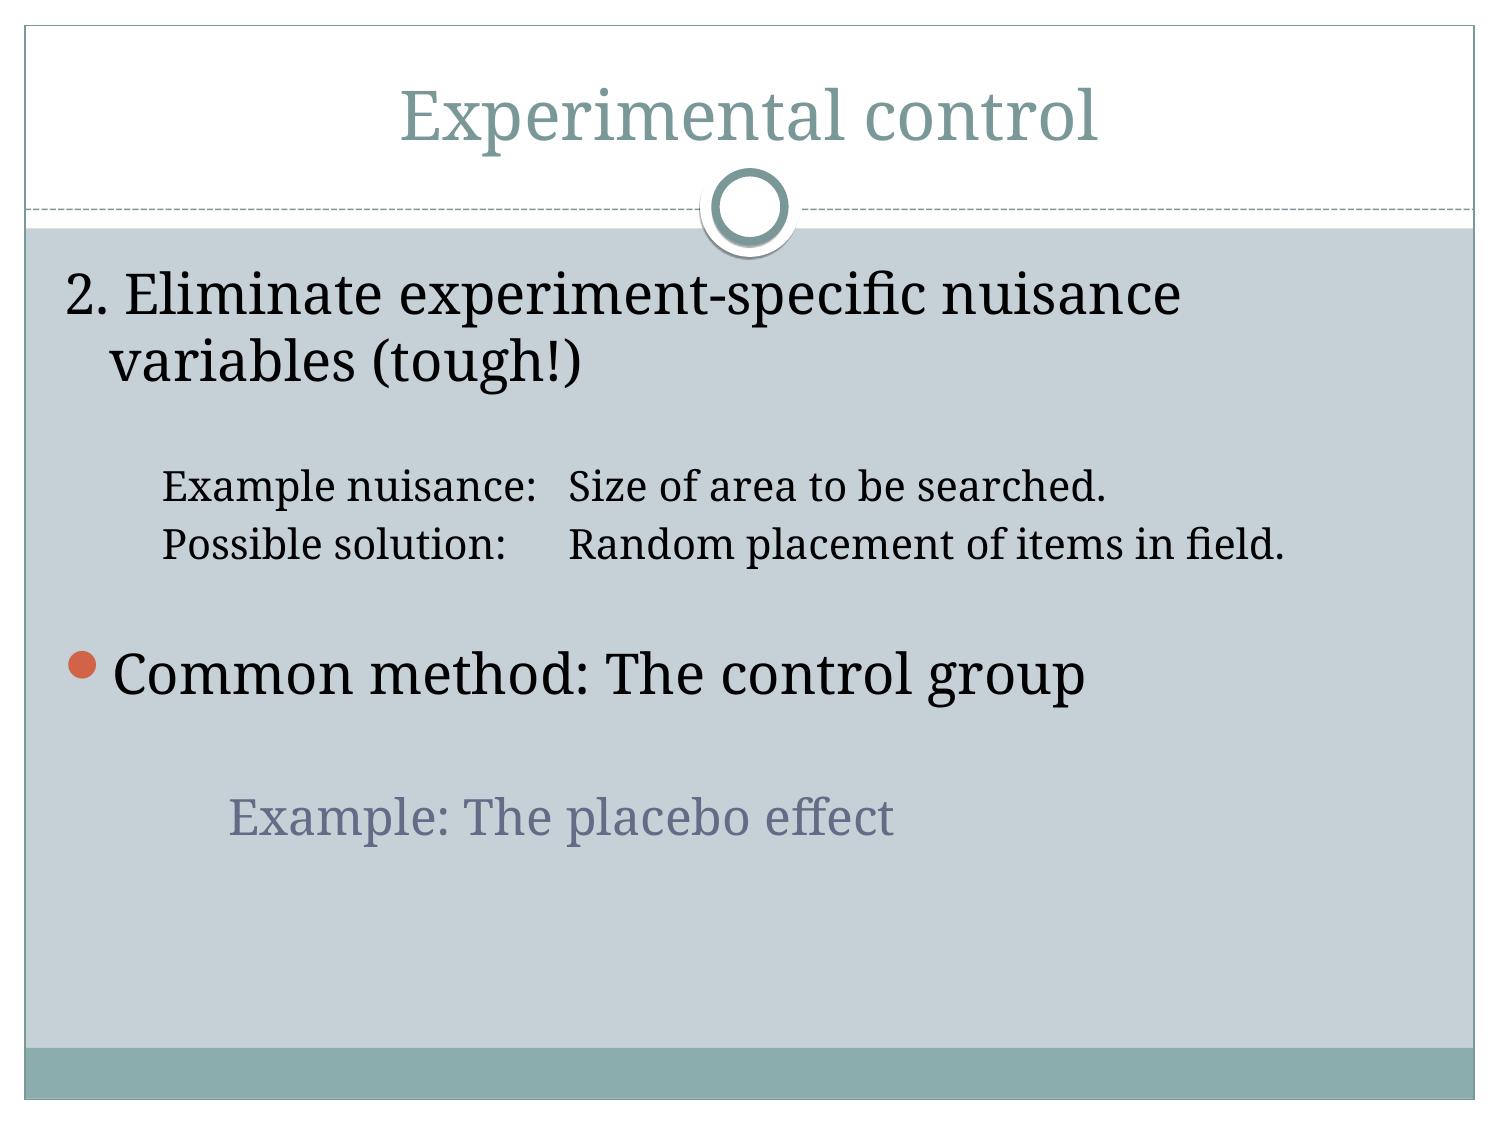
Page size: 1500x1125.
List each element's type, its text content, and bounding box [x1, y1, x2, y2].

title Experimental control [49, 37, 1450, 162]
list 2. Eliminate experiment-specific nuisance variables (tough!) Example nuisance: Size of area to be searched. Possible solution: Random placement of items in field. Common method: The control group Example: The placebo effect [49, 250, 1445, 1001]
